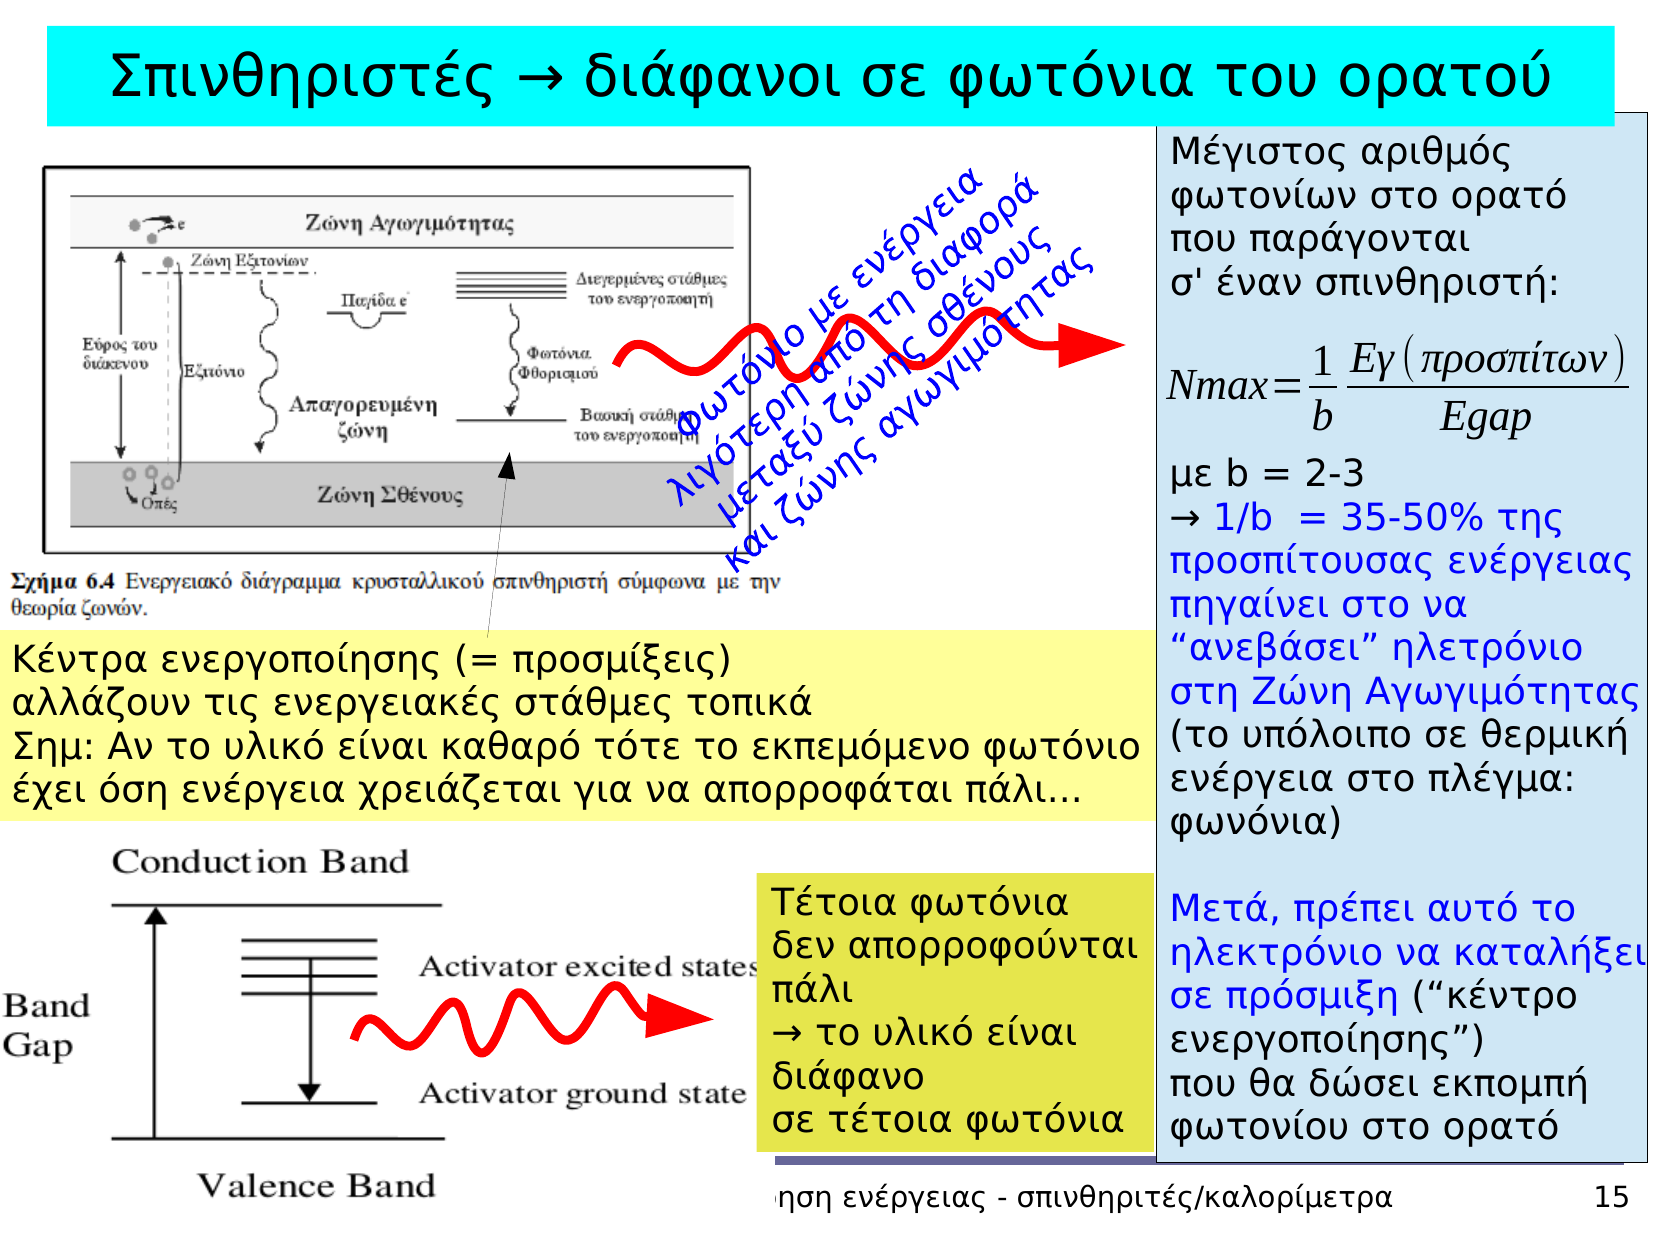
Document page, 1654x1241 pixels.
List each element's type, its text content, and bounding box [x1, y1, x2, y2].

text_box Κέντρα ενεργοποίησης (= προσμίξεις) αλλάζουν τις ενεργειακές στάθμες τοπικά Σημ: Αν το υλικό είναι καθαρό τότε το εκπεμόμενο φωτόνιο έχει όση ενέργεια χρειάζεται για να απορροφάται πάλι... [0, 630, 1154, 821]
text_box με b = 2-3 → 1/b = 35-50% της προσπίτουσας ενέργειας πηγαίνει στο να “ανεβάσει” ηλετρόνιο στη Ζώνη Αγωγιμότητας (το υπόλοιπο σε θερμική ενέργεια στο πλέγμα: φωνόνια) Μετά, πρέπει αυτό το ηλεκτρόνιο να καταλήξει σε πρόσμιξη (“κέντρο ενεργοποίησης”) που θα δώσει εκπομπή φωτονίου στο ορατό [1154, 444, 1654, 1164]
title Σπινθηριστές → διάφανοι σε φωτόνια του ορατού [47, 25, 1615, 127]
picture [8, 158, 784, 628]
picture [774, 458, 784, 471]
text_box [1156, 112, 1648, 444]
picture [0, 826, 775, 1216]
picture [770, 403, 781, 417]
chart [1152, 330, 1641, 441]
text_box Τέτοια φωτόνια δεν απορροφούνται πάλι → το υλικό είναι διάφανο σε τέτοια φωτόνια [756, 873, 1154, 1152]
text_box Μέγιστος αριθμός φωτονίων στο ορατό που παράγονται σ' έναν σπινθηριστή: [1155, 122, 1596, 330]
